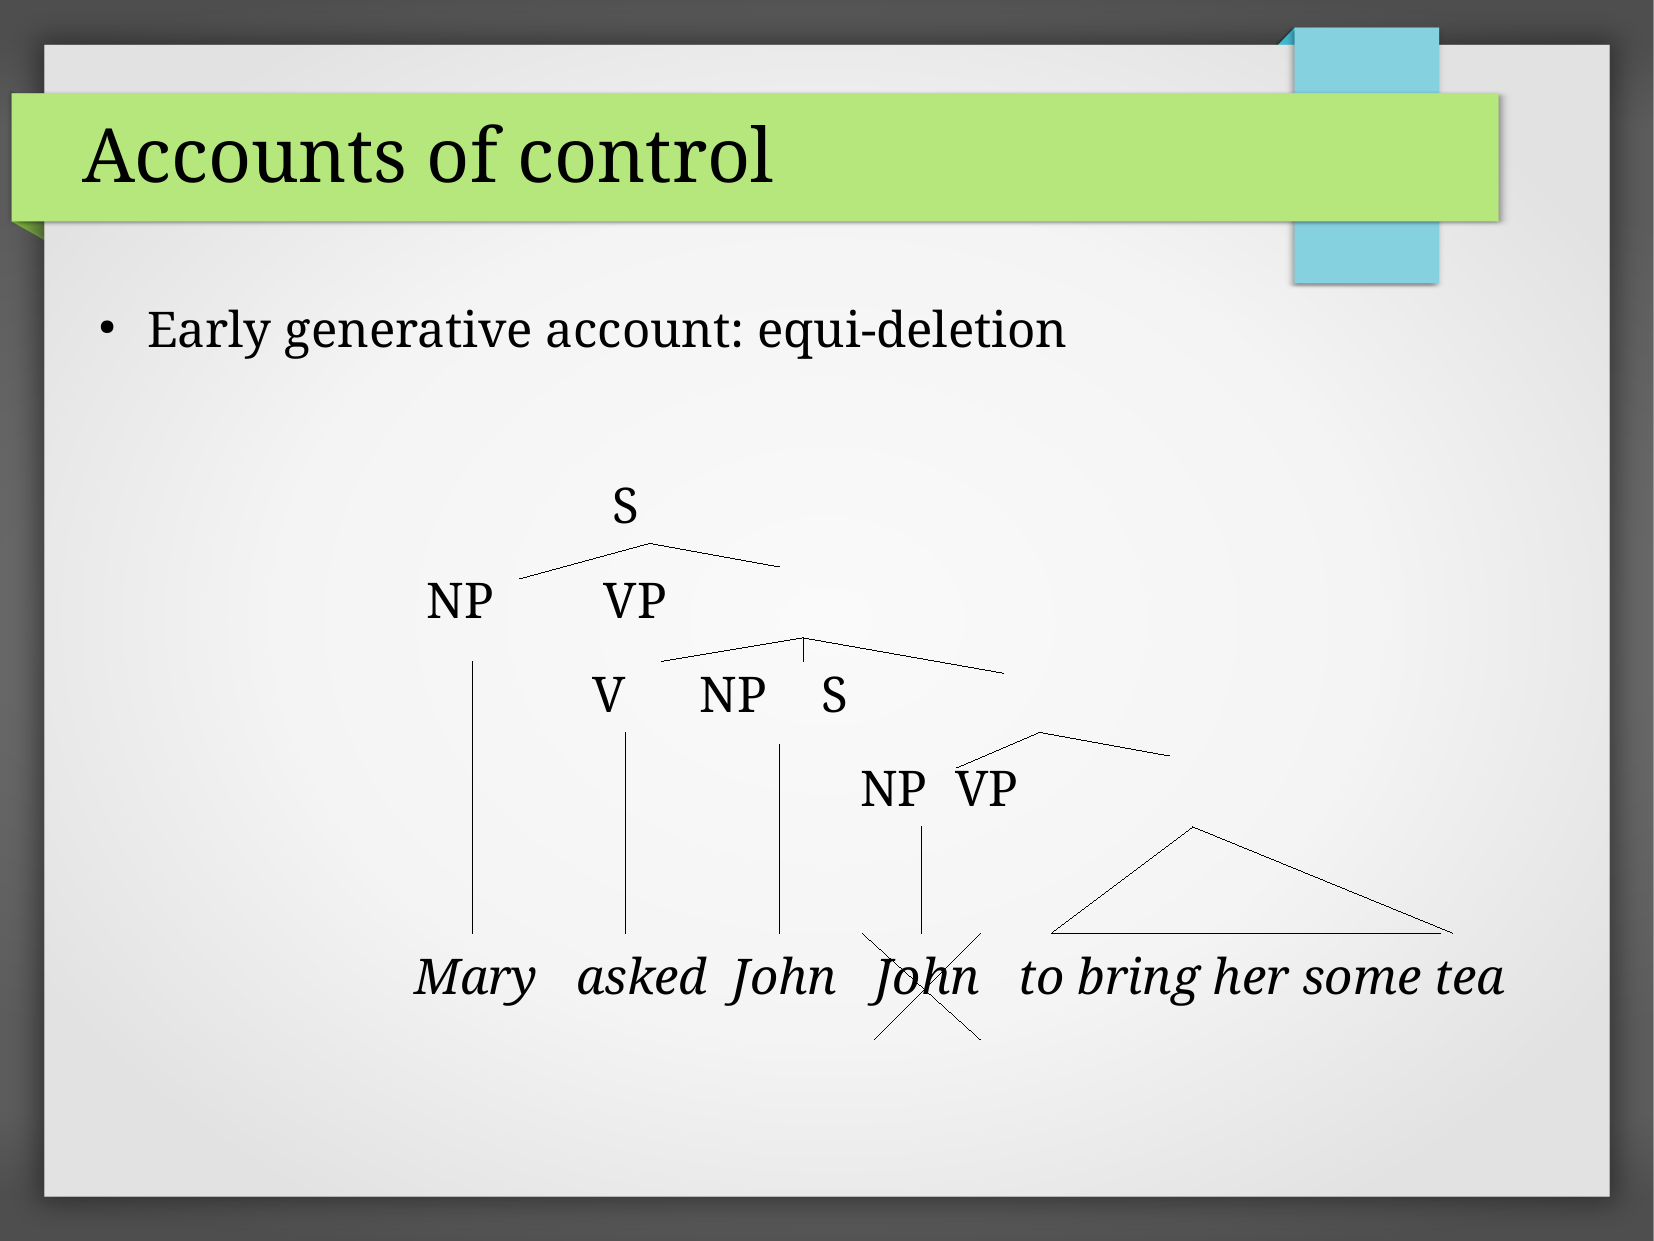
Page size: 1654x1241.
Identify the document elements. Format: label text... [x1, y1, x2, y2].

picture [0, 0, 1654, 1241]
list Early generative account: equi-deletion S NP VP V NP S NP VP Mary asked John John to bring her some tea [82, 295, 1571, 1015]
title Accounts of control [82, 94, 1264, 213]
